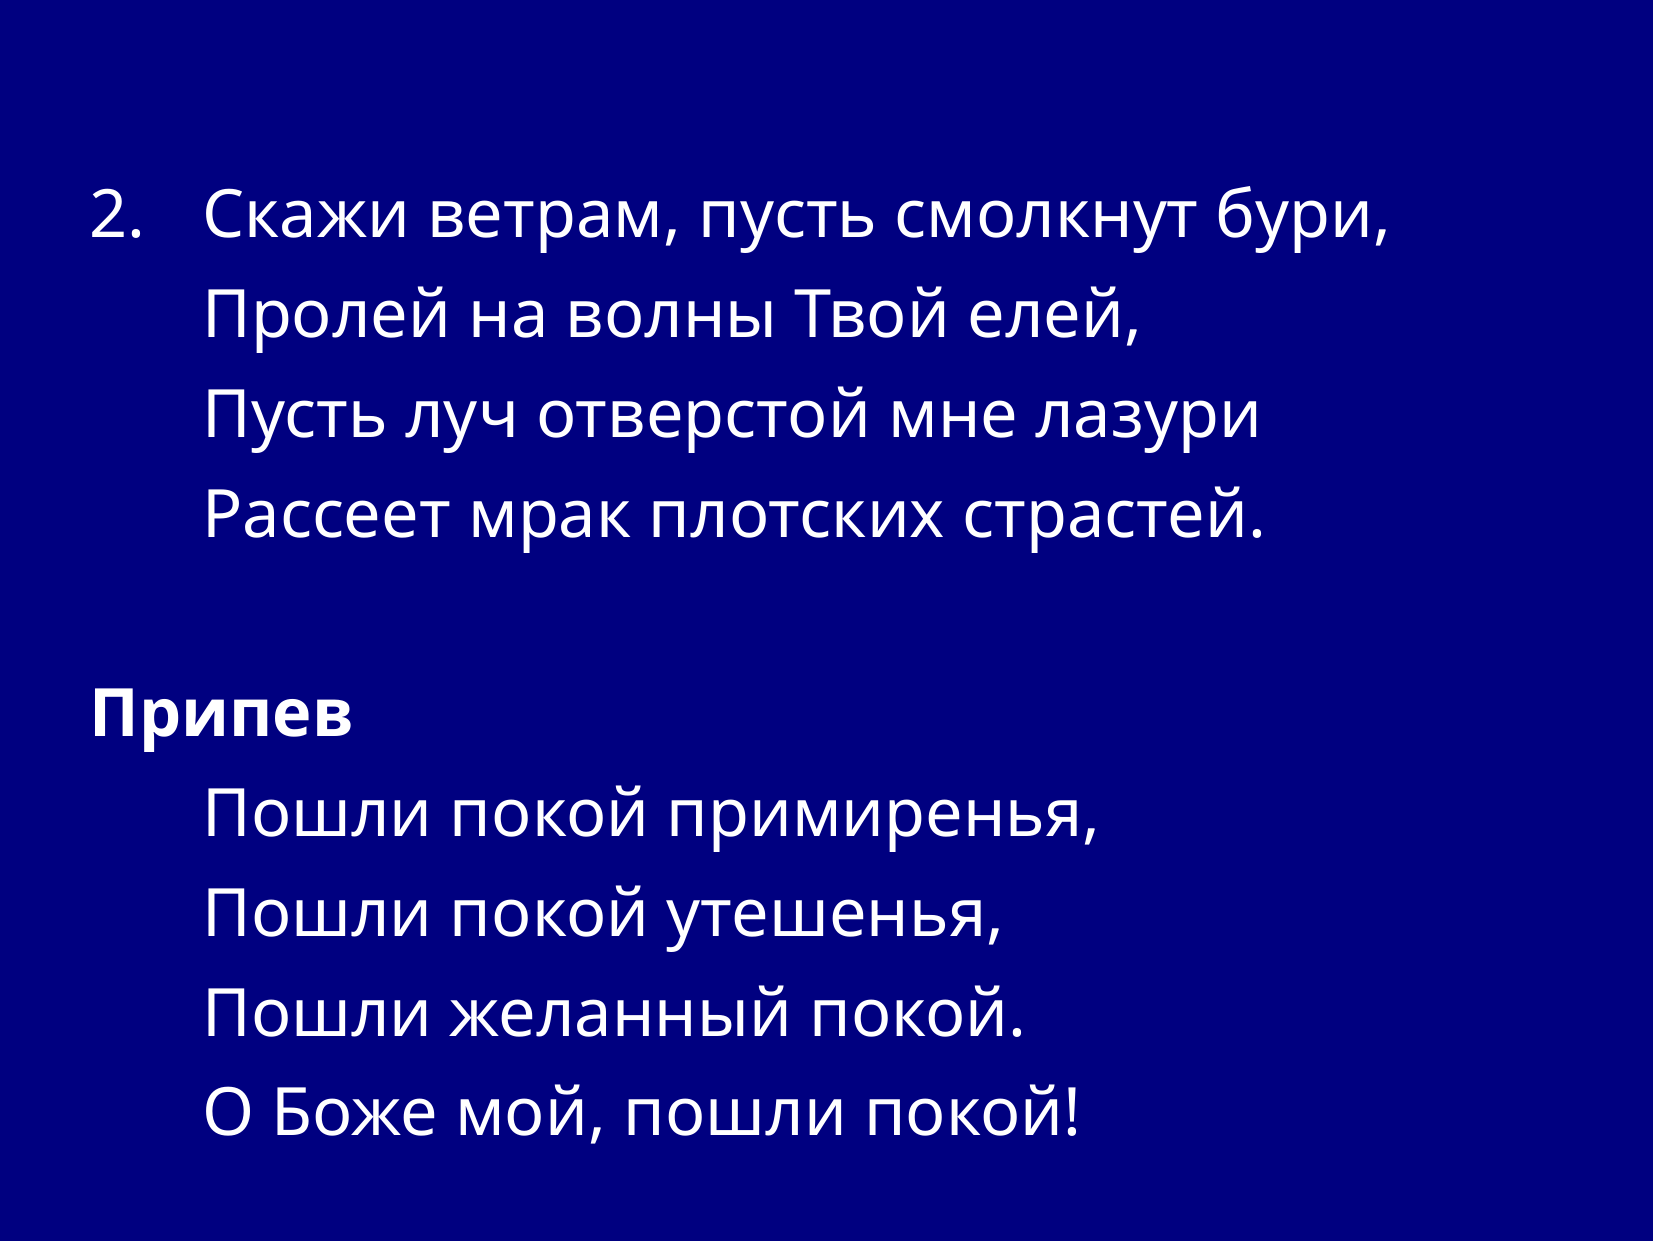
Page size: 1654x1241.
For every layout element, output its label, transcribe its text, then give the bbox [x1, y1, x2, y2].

text_box 2. Скажи ветрам, пусть смолкнут бури, Пролей на волны Твой елей, Пусть луч отверстой мне лазури Рассеет мрак плотских страстей. Припев Пошли покой примиренья, Пошли покой утешенья, Пошли желанный покой. О Боже мой, пошли покой! [75, 150, 1576, 1163]
